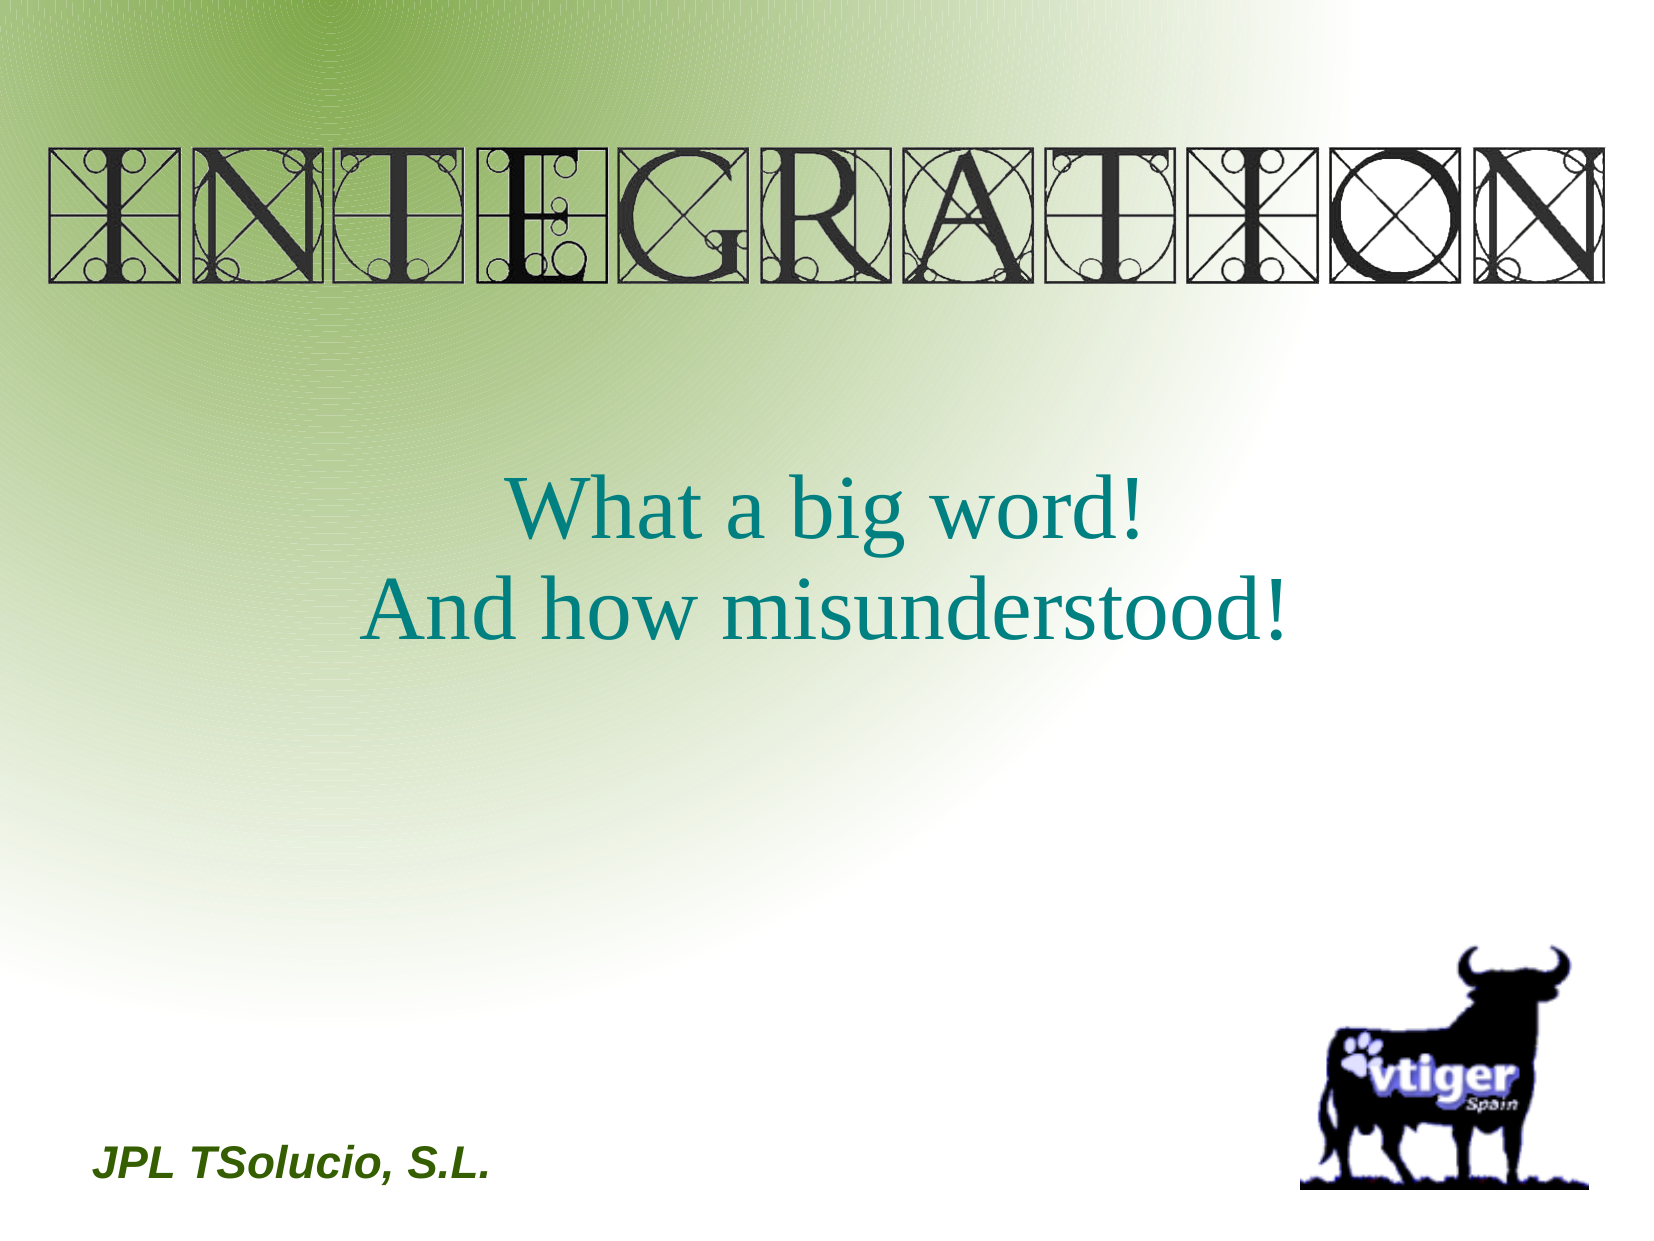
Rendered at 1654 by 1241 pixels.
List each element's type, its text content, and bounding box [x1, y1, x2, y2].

picture [1300, 975, 1589, 1190]
picture [474, 147, 611, 284]
picture [47, 147, 184, 284]
picture [1185, 147, 1322, 284]
subtitle What a big word! And how misunderstood! [59, 344, 1595, 975]
picture [901, 147, 1038, 284]
picture [1328, 147, 1465, 284]
picture [616, 147, 753, 284]
picture [189, 147, 326, 284]
picture [1043, 147, 1180, 284]
picture [1470, 147, 1607, 284]
picture [331, 147, 468, 284]
picture [758, 147, 895, 284]
